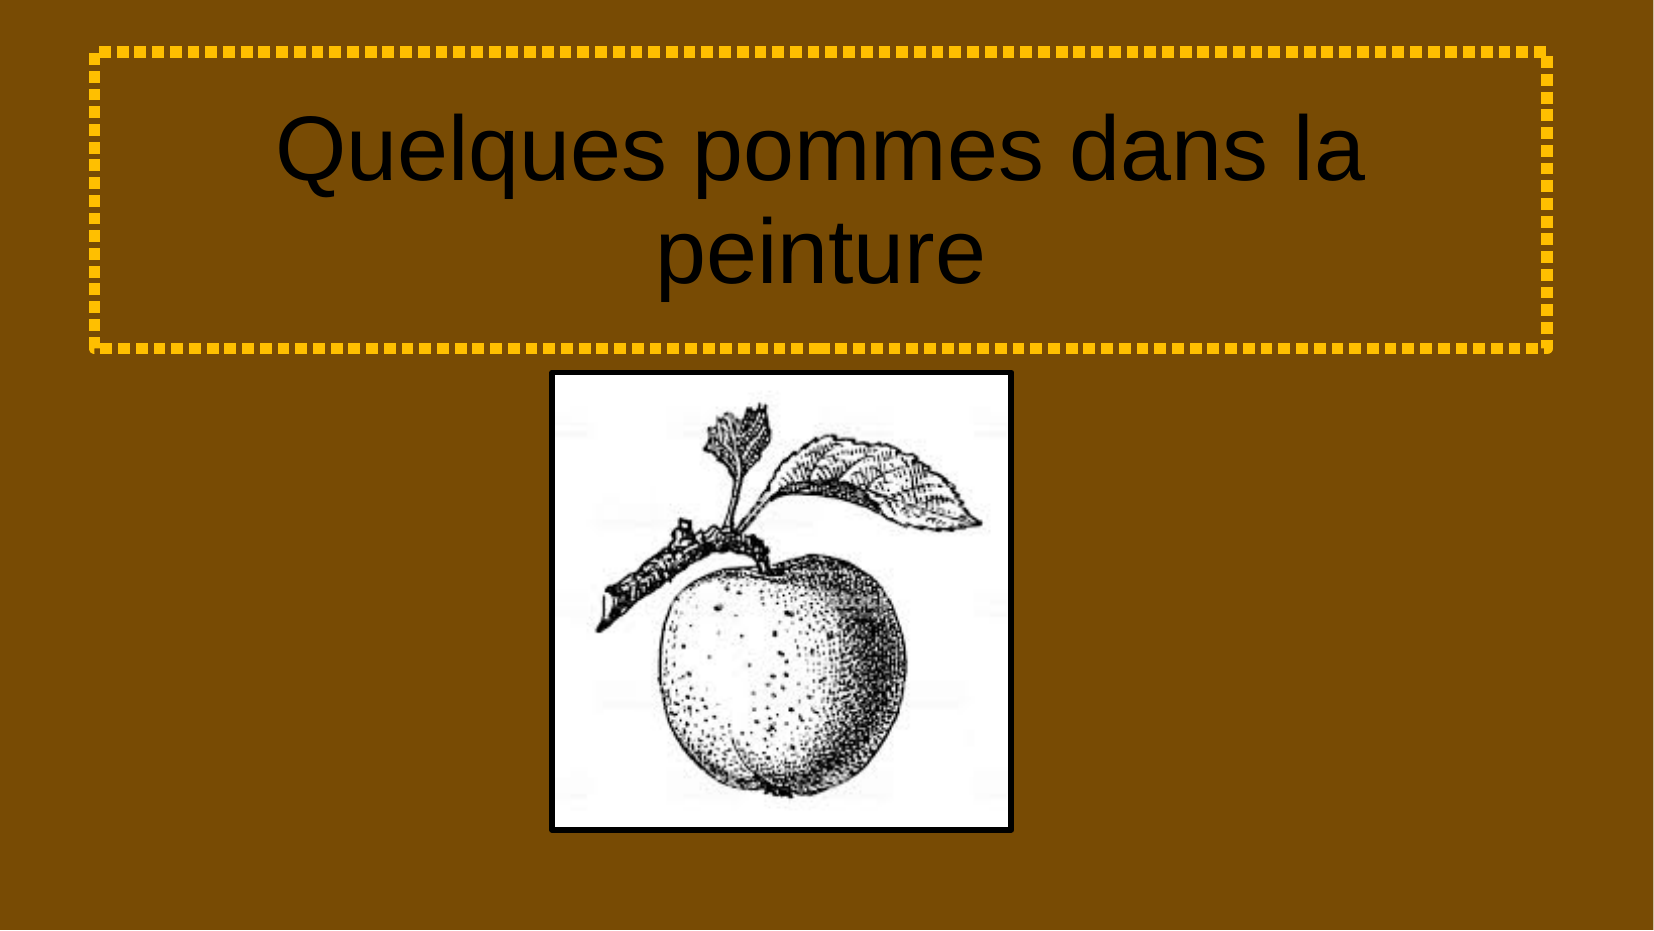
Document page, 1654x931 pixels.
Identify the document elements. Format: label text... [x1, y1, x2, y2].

title Quelques pommes dans la peinture [94, 51, 1548, 349]
picture [555, 375, 1009, 827]
